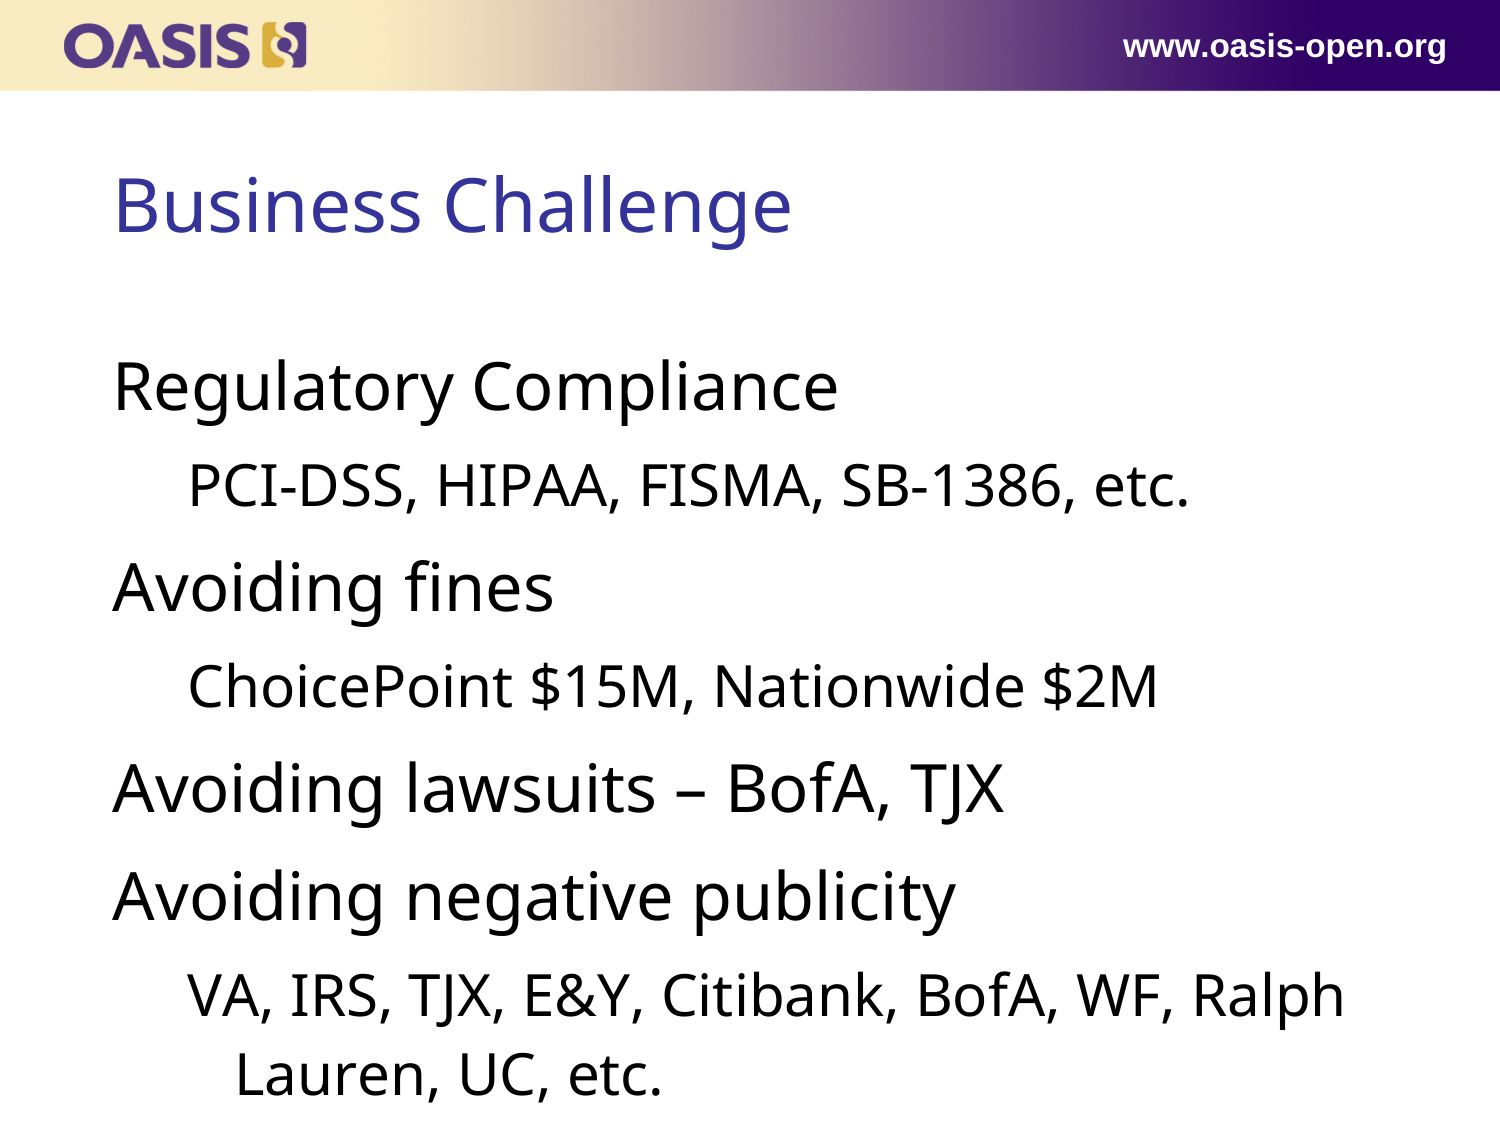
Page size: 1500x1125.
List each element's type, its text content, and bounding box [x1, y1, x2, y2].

title Business Challenge [112, 114, 1388, 303]
list Regulatory Compliance PCI-DSS, HIPAA, FISMA, SB-1386, etc. Avoiding fines ChoicePoint $15M, Nationwide $2M Avoiding lawsuits – BofA, TJX Avoiding negative publicity VA, IRS, TJX, E&Y, Citibank, BofA, WF, Ralph Lauren, UC, etc. [112, 338, 1388, 1038]
picture [0, 0, 1500, 1125]
text_box www.oasis-open.org [1037, 19, 1463, 73]
